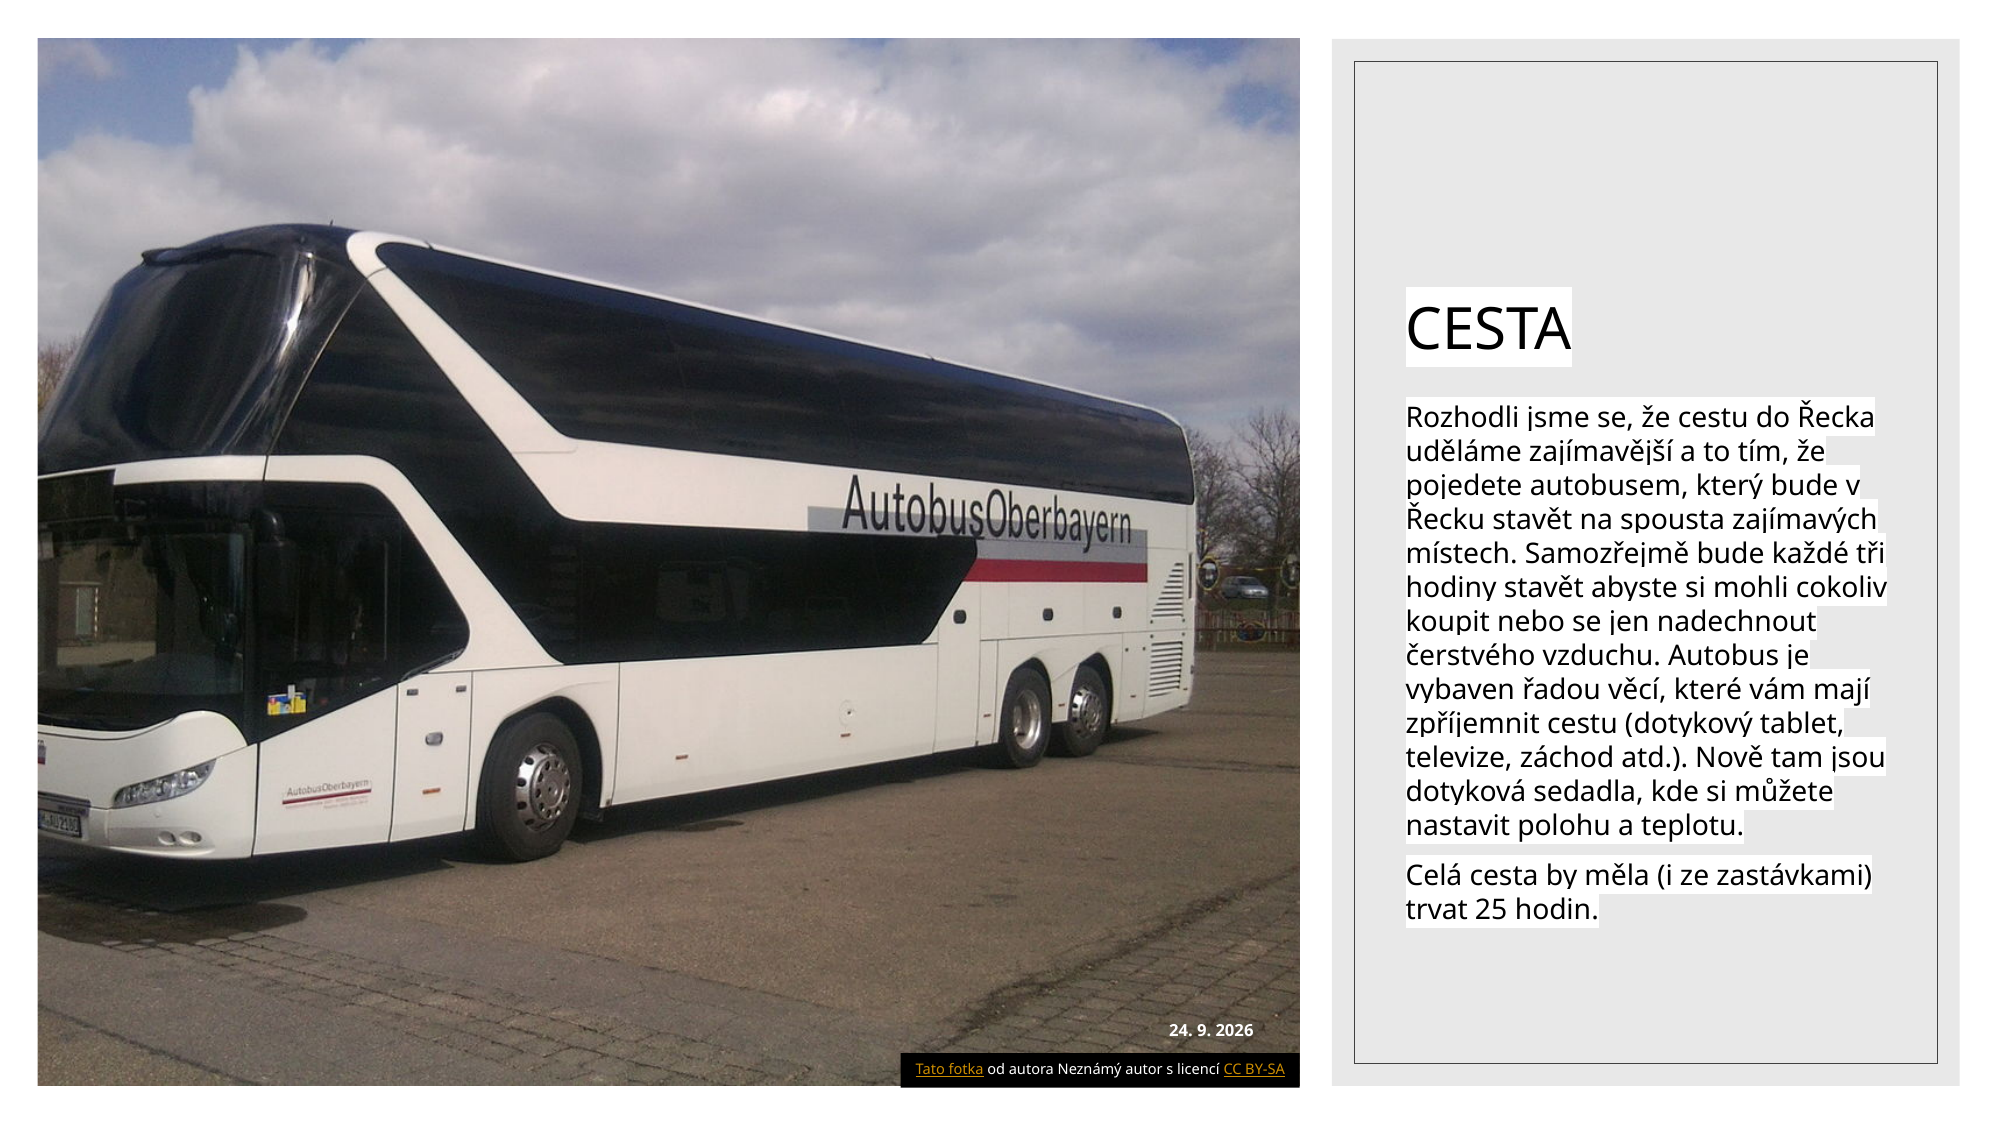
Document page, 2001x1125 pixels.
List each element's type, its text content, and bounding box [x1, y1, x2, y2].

title CESTA [1390, 98, 1907, 369]
list Rozhodli jsme se, že cestu do Řecka uděláme zajímavější a to tím, že pojedete autobusem, který bude v Řecku stavět na spousta zajímavých místech. Samozřejmě bude každé tři hodiny stavět abyste si mohli cokoliv koupit nebo se jen nadechnout čerstvého vzduchu. Autobus je vybaven řadou věcí, které vám mají zpříjemnit cestu (dotykový tablet, televize, záchod atd.). Nově tam jsou dotyková sedadla, kde si můžete nastavit polohu a teplotu. Celá cesta by měla (i ze zastávkami) trvat 25 hodin. [1390, 391, 1907, 968]
slide_number 7. 5. 2020 [928, 990, 1269, 1050]
text_box Tato fotka od autora Neznámý autor s licencí CC BY-SA [900, 1053, 1300, 1088]
picture [37, 38, 1300, 1086]
